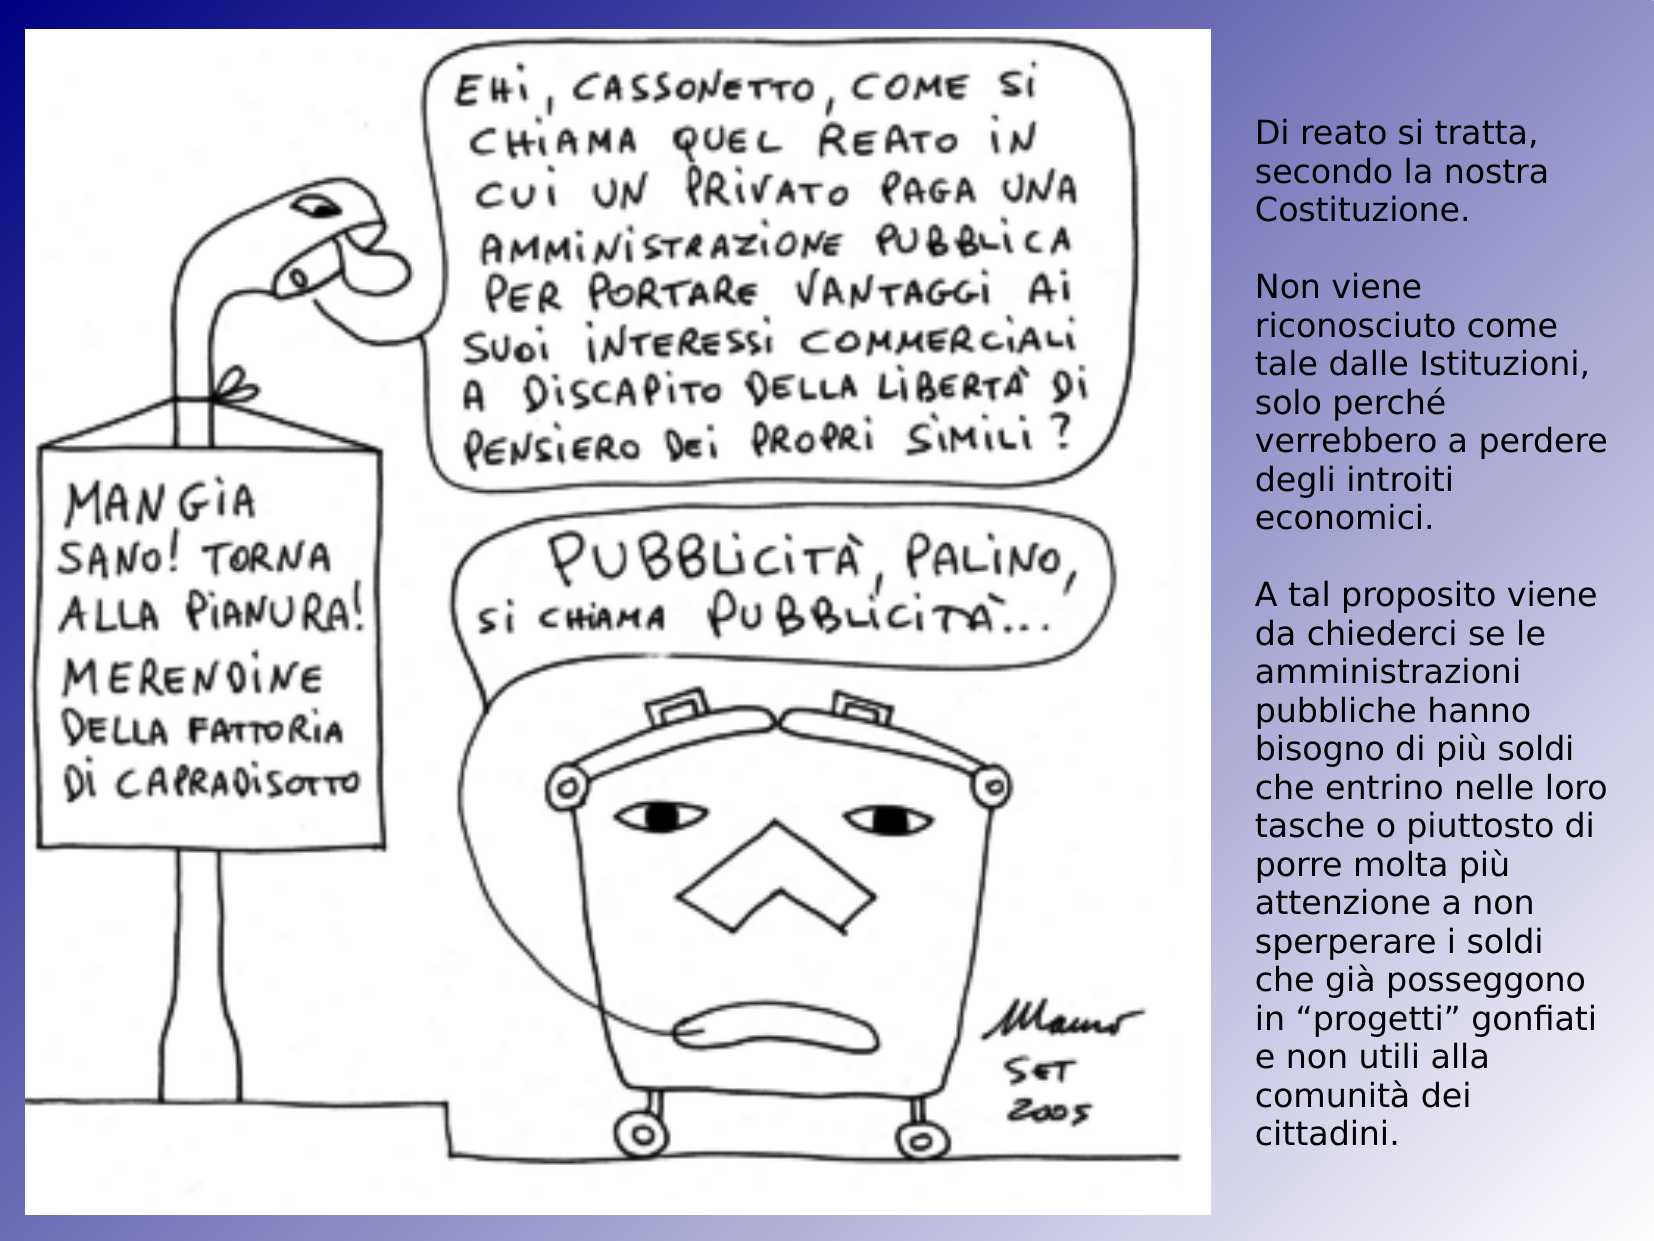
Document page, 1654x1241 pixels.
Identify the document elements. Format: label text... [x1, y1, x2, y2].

picture [25, 29, 1211, 1215]
text_box Di reato si tratta, secondo la nostra Costituzione. Non viene riconosciuto come tale dalle Istituzioni, solo perché verrebbero a perdere degli introiti economici. A tal proposito viene da chiederci se le amministrazioni pubbliche hanno bisogno di più soldi che entrino nelle loro tasche o piuttosto di porre molta più attenzione a non sperperare i soldi che già posseggono in “progetti” gonfiati e non utili alla comunità dei cittadini. [1240, 29, 1625, 1211]
